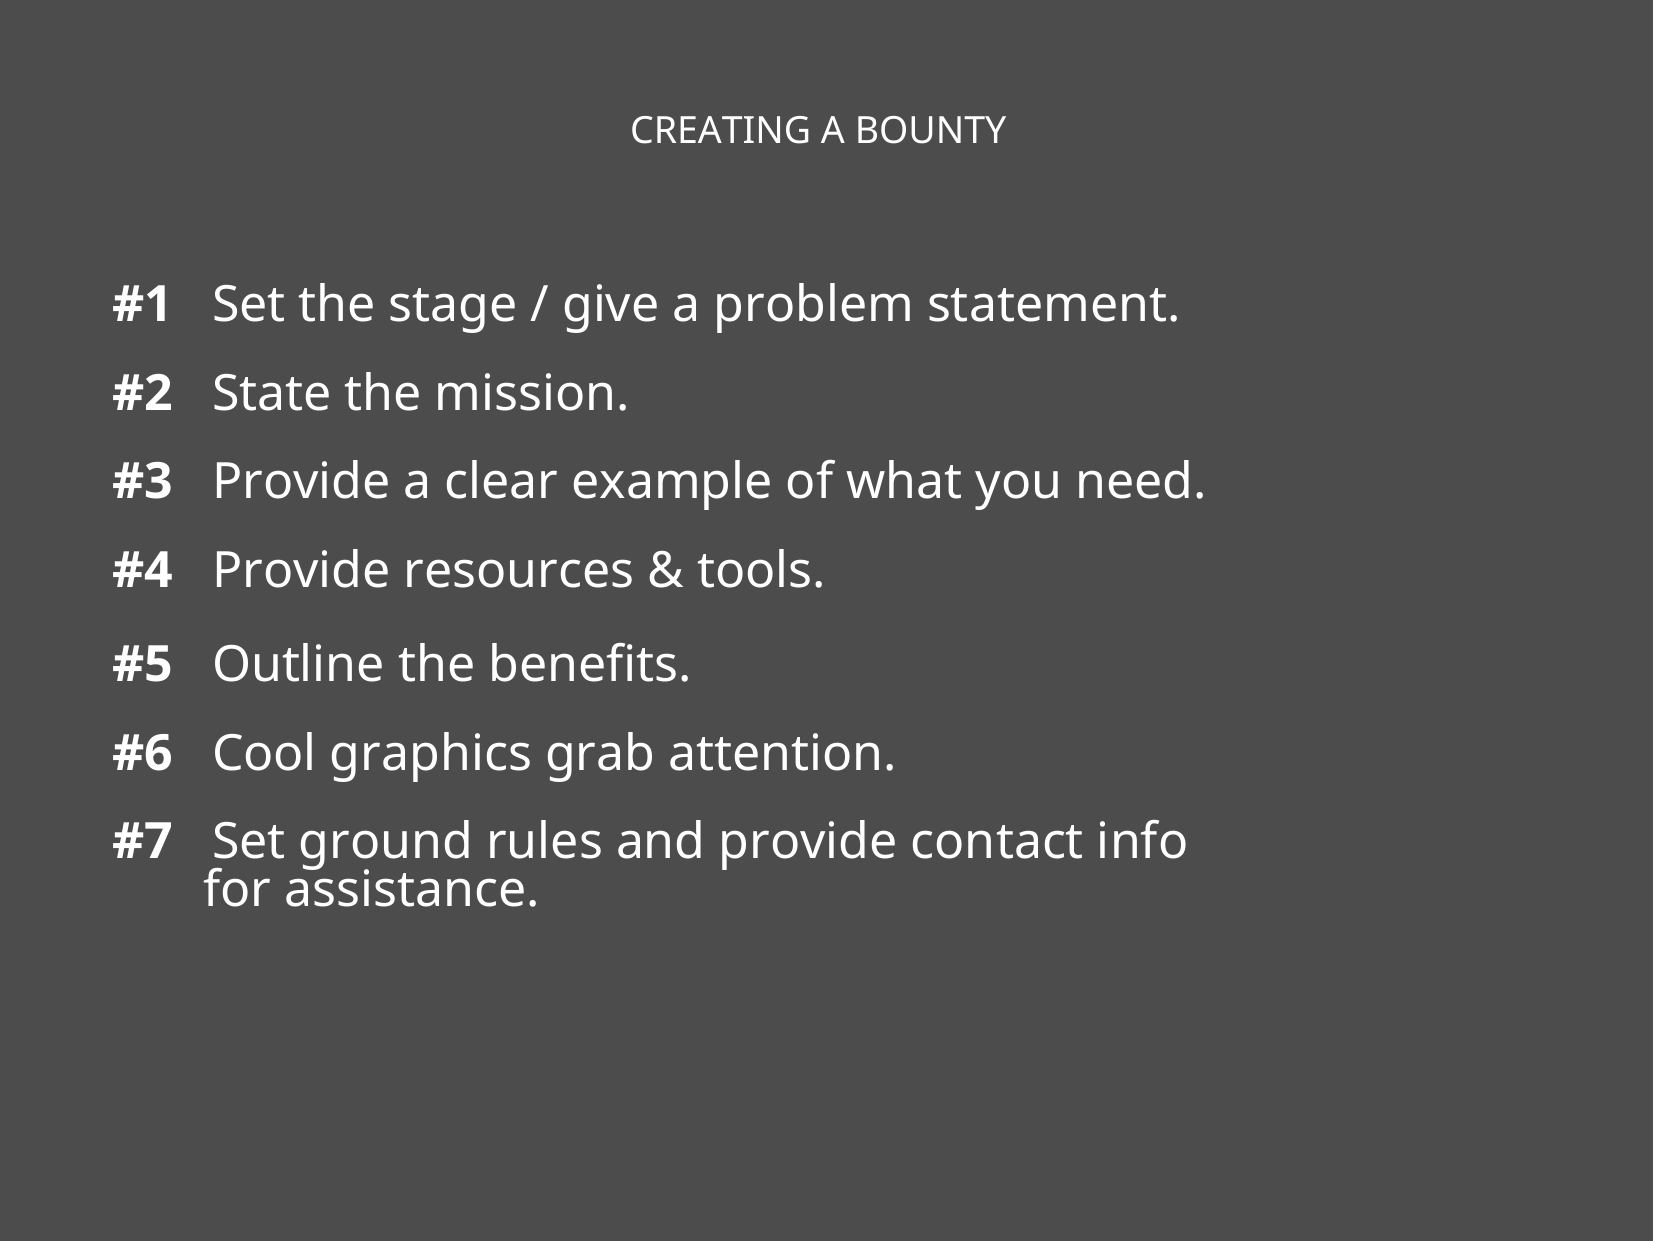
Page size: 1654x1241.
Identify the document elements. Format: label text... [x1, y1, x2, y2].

title #1 Set the stage / give a problem statement. [112, 269, 1524, 345]
title #2 State the mission. [112, 358, 1524, 434]
title #7 Set ground rules and provide contact info for assistance. [112, 804, 1524, 932]
title #5 Outline the benefits. [112, 630, 1524, 706]
title #3 Provide a clear example of what you need. [112, 446, 1524, 522]
title #4 Provide resources & tools. [112, 535, 1524, 611]
title #6 Cool graphics grab attention. [112, 718, 1524, 794]
title CREATING A BOUNTY [112, 86, 1524, 178]
